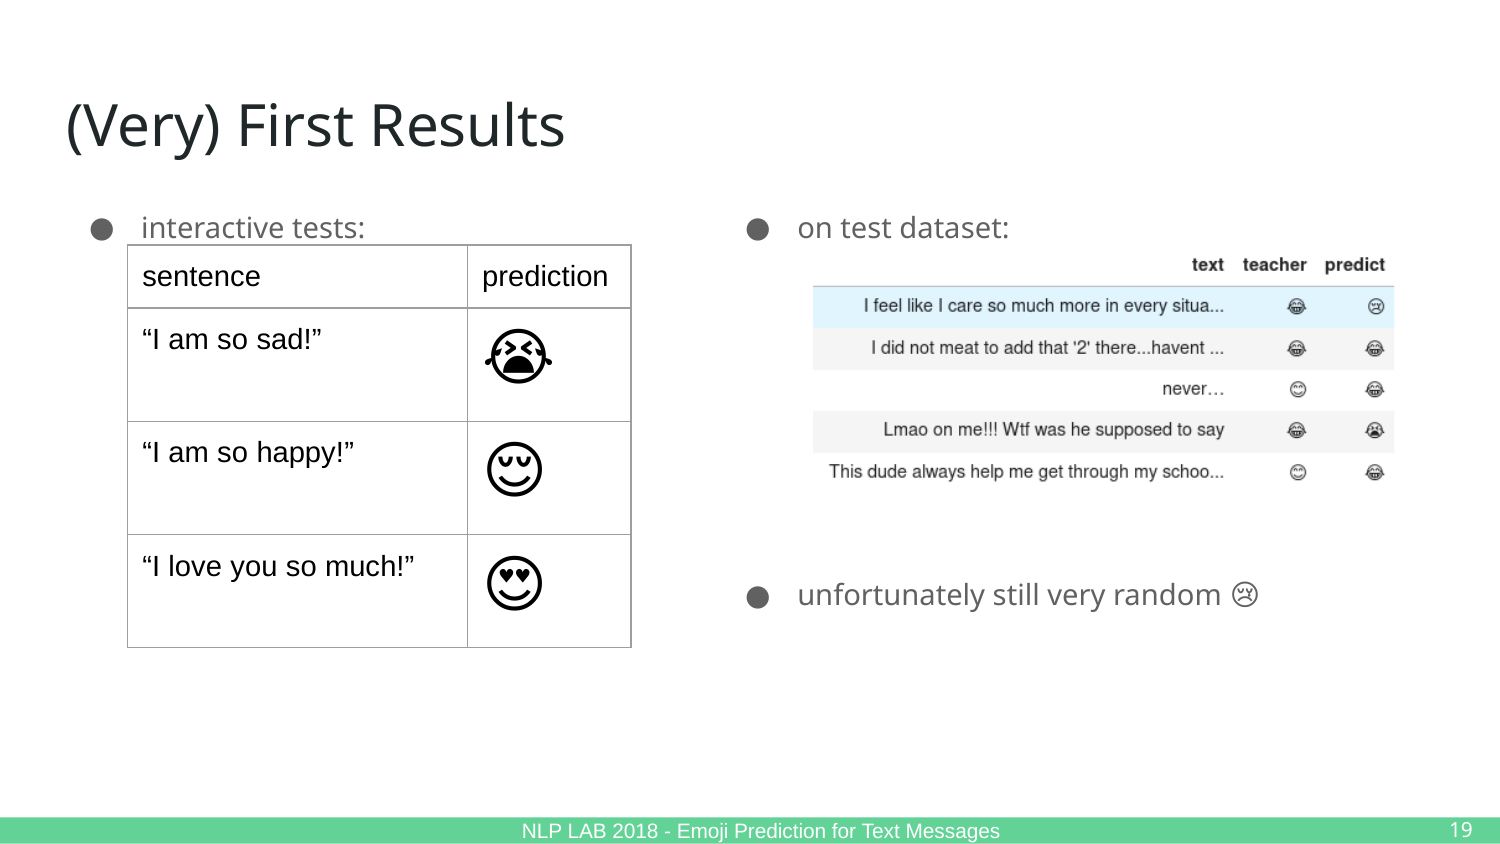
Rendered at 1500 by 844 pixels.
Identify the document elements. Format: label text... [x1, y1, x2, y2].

table_cell 😍 [468, 535, 630, 647]
table_cell 😌 [468, 422, 630, 534]
table_cell “I am so happy!” [128, 422, 467, 534]
table_header prediction [468, 246, 630, 307]
table_cell “I love you so much!” [128, 535, 467, 647]
picture [813, 245, 1398, 489]
table_cell 😭 [468, 309, 630, 421]
list interactive tests: [51, 189, 707, 750]
slide_number <Foliennummer> [1397, 811, 1488, 844]
title (Very) First Results [51, 72, 1449, 167]
table_cell “I am so sad!” [128, 309, 467, 421]
table_header sentence [128, 246, 467, 307]
list on test dataset: unfortunately still very random 😢 [707, 189, 1449, 812]
